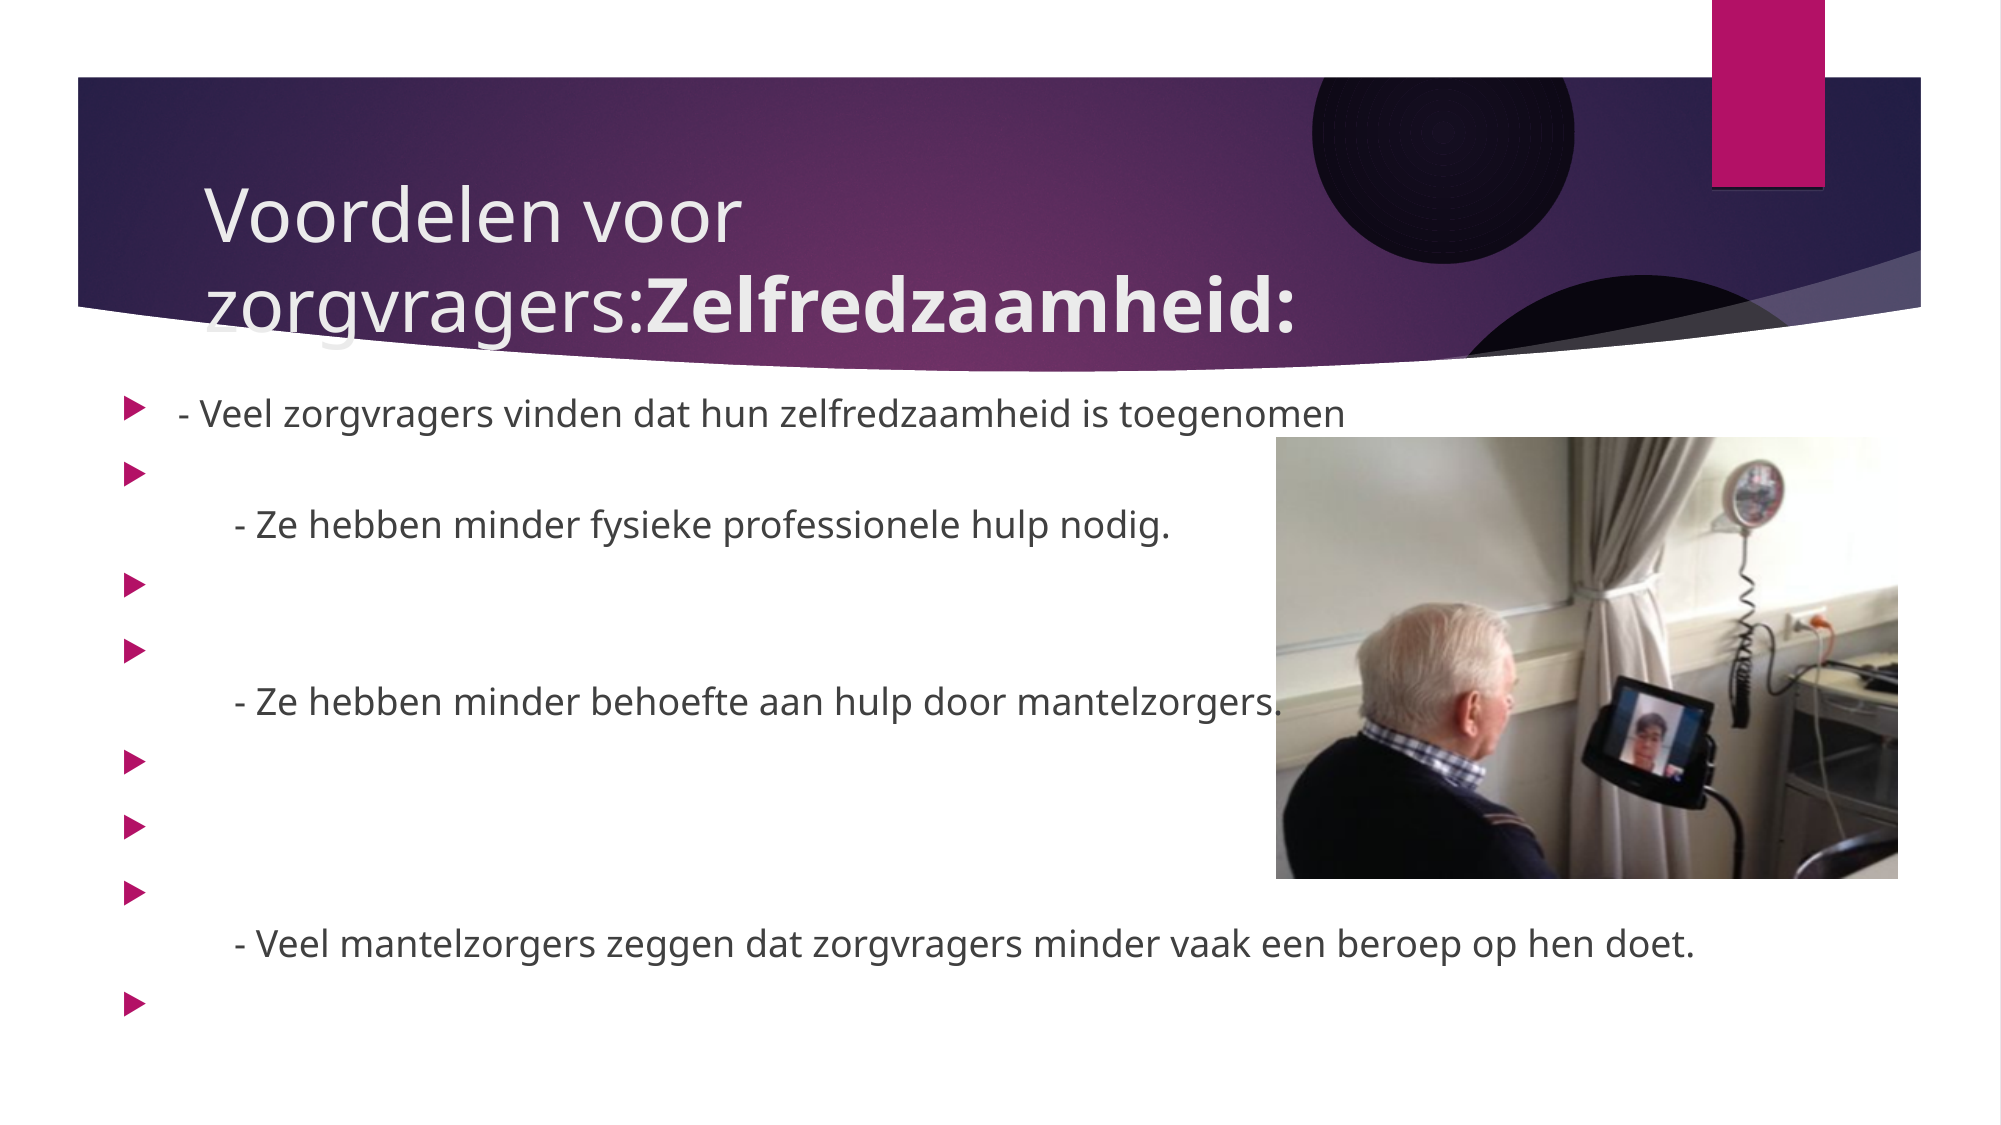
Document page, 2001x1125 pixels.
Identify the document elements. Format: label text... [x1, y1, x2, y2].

title Voordelen voor zorgvragers:Zelfredzaamheid: [189, 159, 1627, 276]
picture [1831, 437, 1898, 879]
list - Veel zorgvragers vinden dat hun zelfredzaamheid is toegenomen - Ze hebben minder fysieke professionele hulp nodig. - Ze hebben minder behoefte aan hulp door mantelzorgers. - Veel mantelzorgers zeggen dat zorgvragers minder vaak een beroep op hen doet. [106, 382, 1831, 1079]
